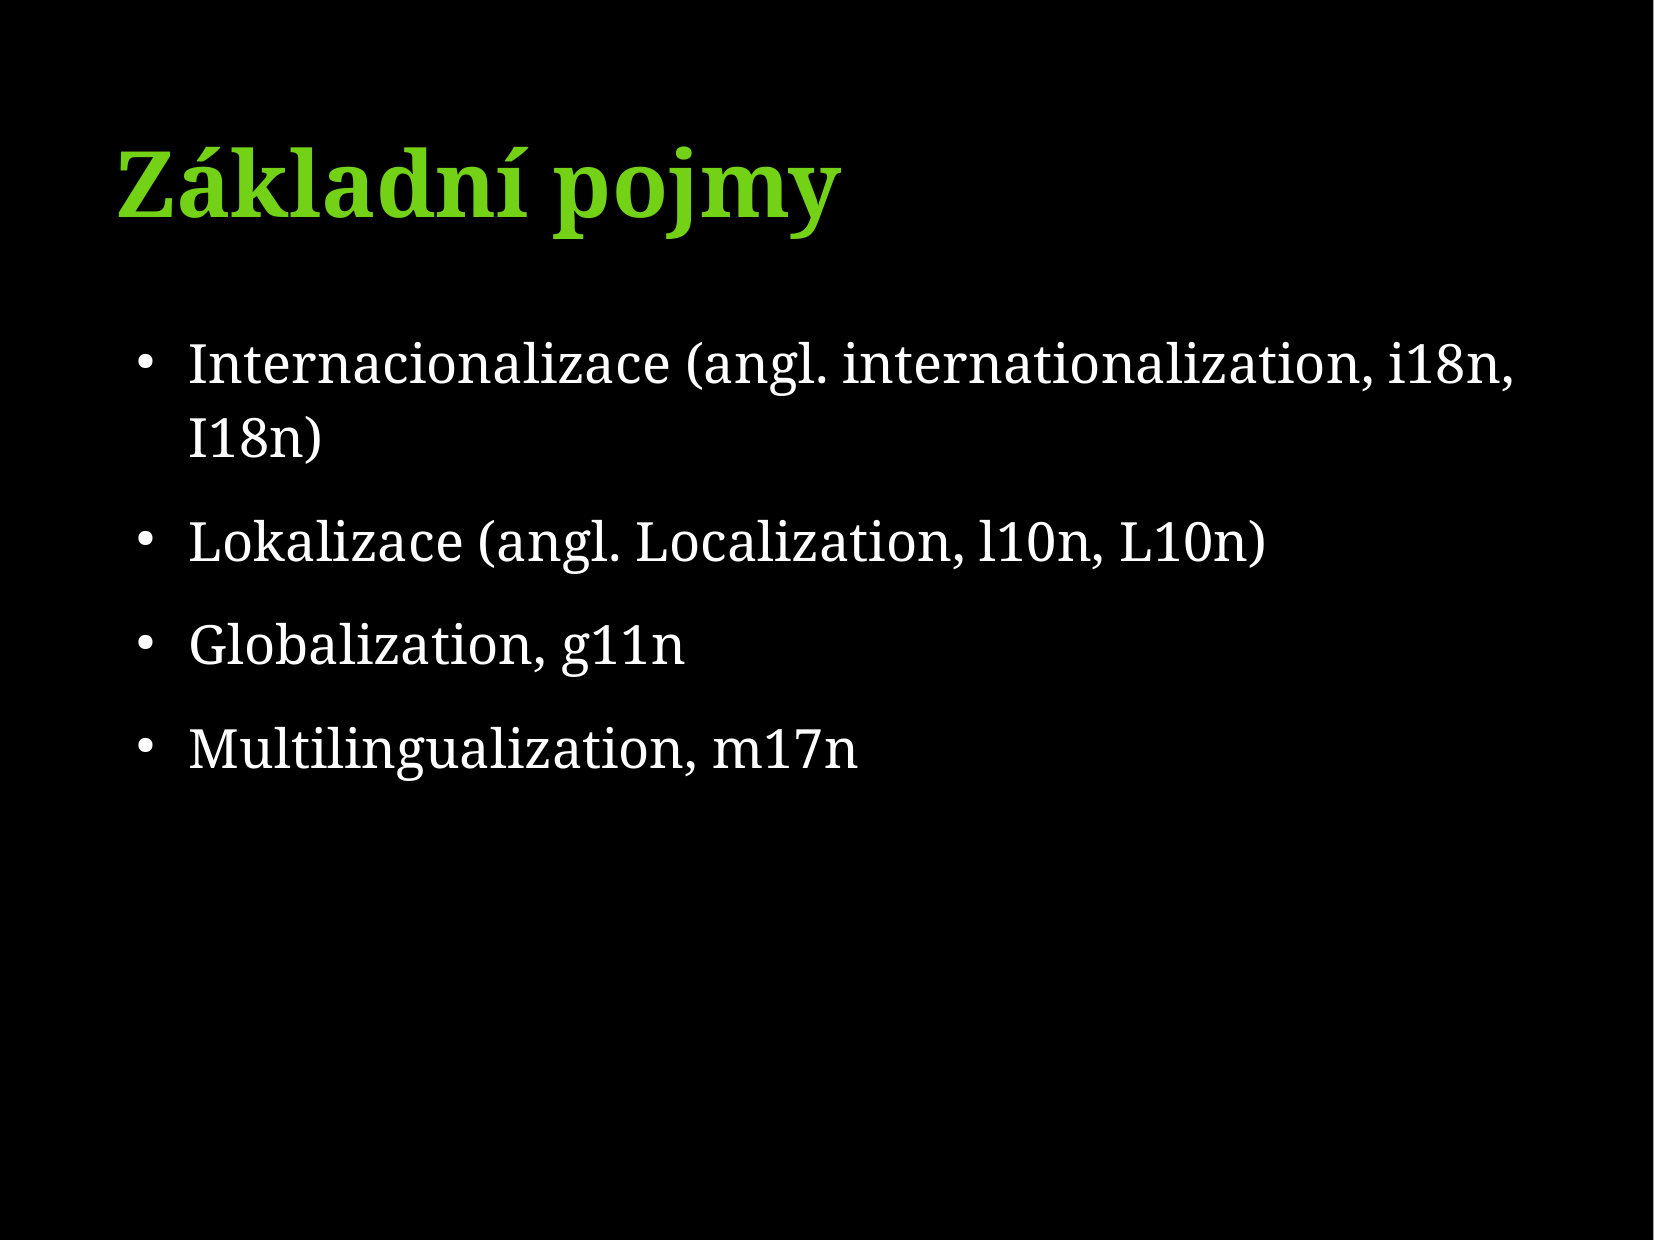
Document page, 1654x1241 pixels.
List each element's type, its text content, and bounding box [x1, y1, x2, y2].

title Základní pojmy [115, 78, 1539, 287]
list Internacionalizace (angl. internationalization, i18n, I18n) Lokalizace (angl. Localization, l10n, L10n) Globalization, g11n Multilingualization, m17n [118, 325, 1536, 1145]
